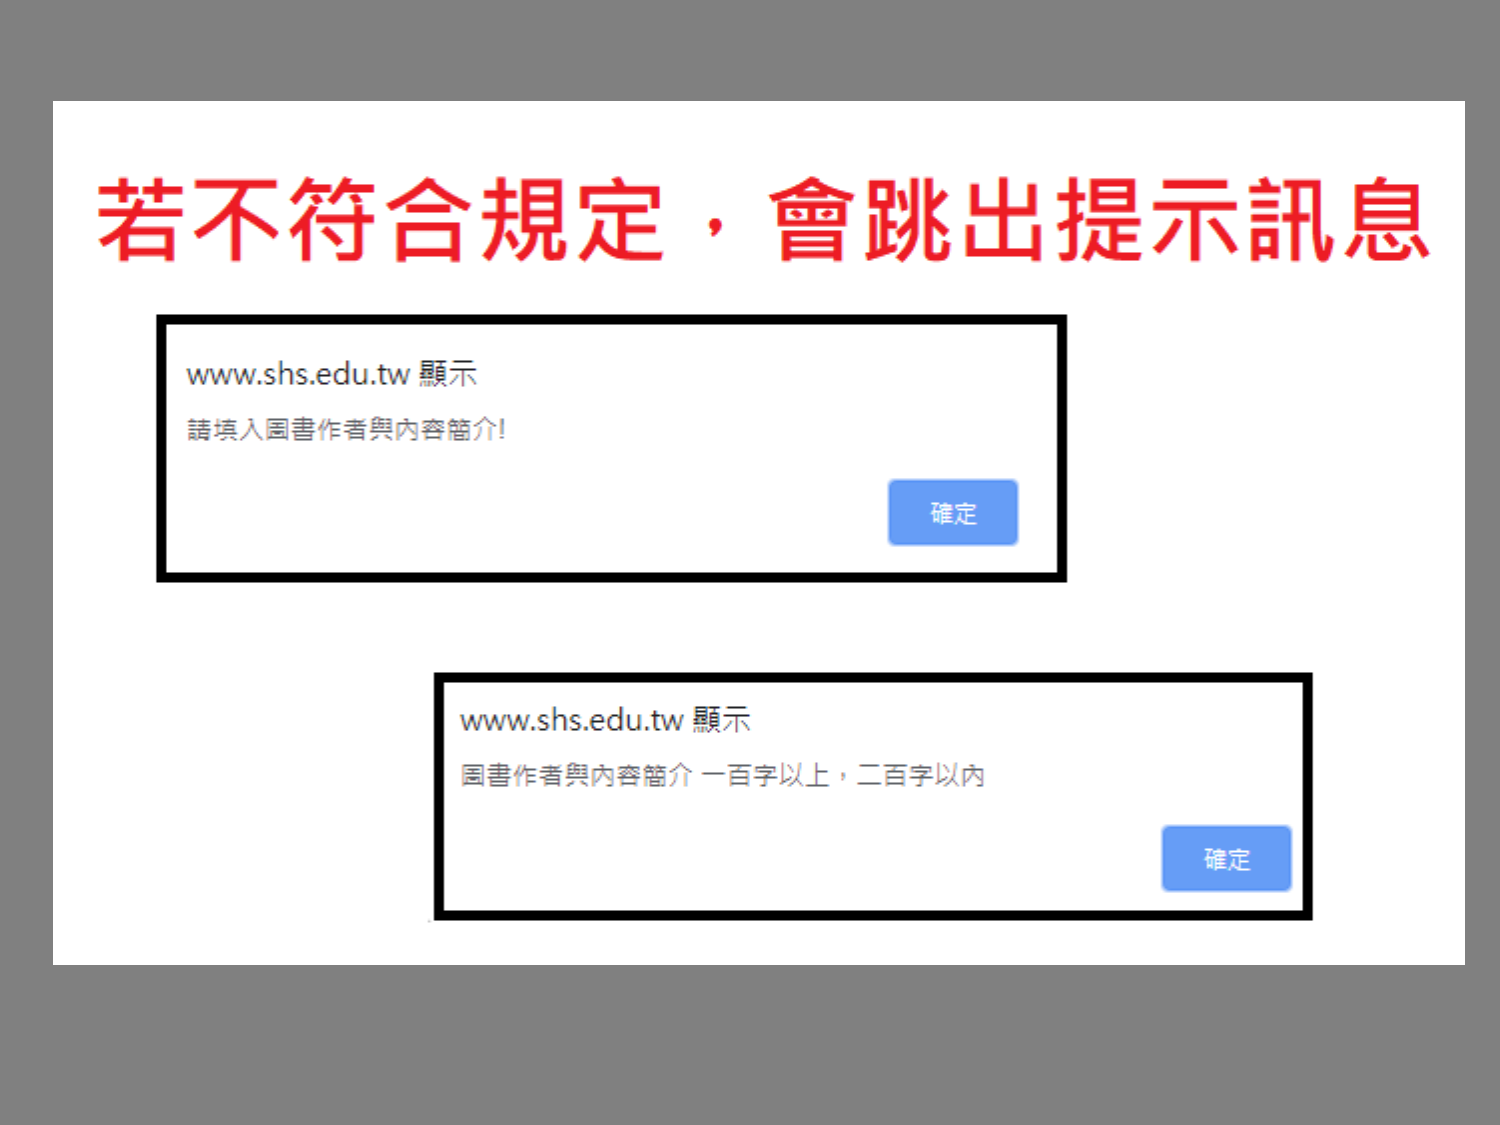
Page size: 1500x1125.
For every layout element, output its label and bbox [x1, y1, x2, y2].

picture [53, 101, 1465, 965]
